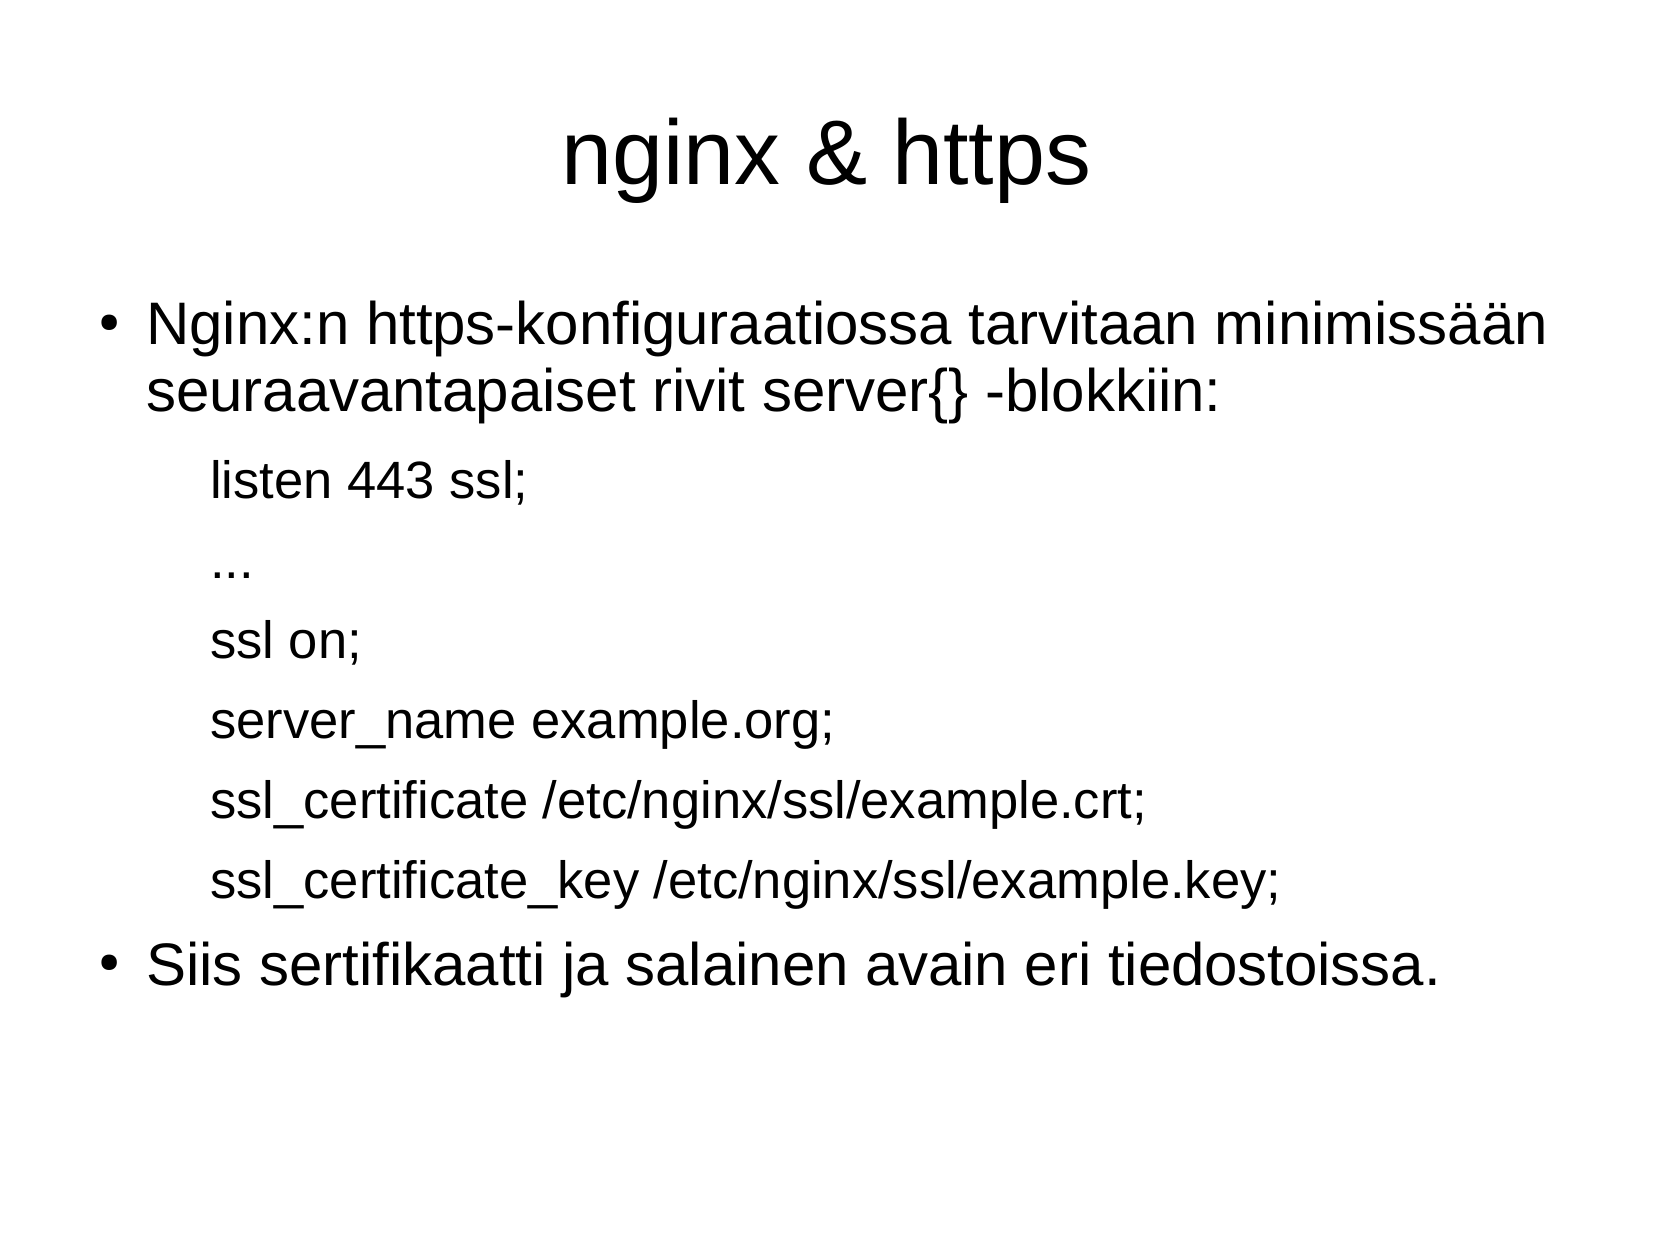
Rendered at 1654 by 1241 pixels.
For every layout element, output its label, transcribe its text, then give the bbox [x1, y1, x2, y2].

title nginx & https [82, 49, 1571, 257]
list Nginx:n https-konfiguraatiossa tarvitaan minimissään seuraavantapaiset rivit server{} -blokkiin: listen 443 ssl; ... ssl on; server_name example.org; ssl_certificate /etc/nginx/ssl/example.crt; ssl_certificate_key /etc/nginx/ssl/example.key; Siis sertifikaatti ja salainen avain eri tiedostoissa. [82, 290, 1571, 1010]
